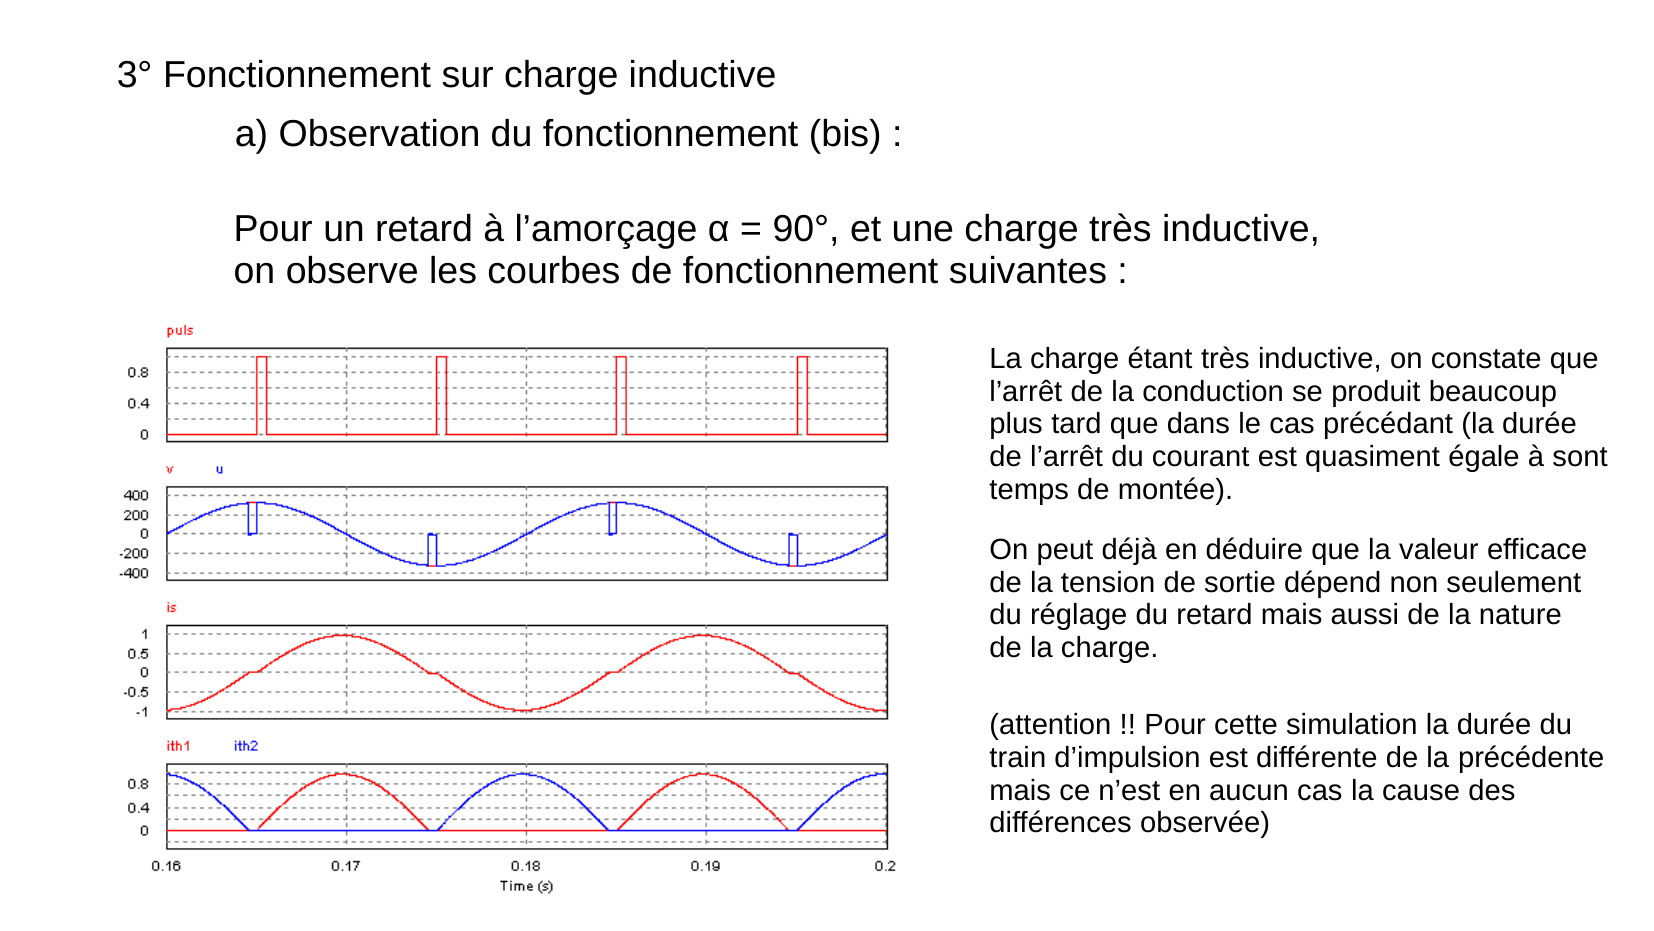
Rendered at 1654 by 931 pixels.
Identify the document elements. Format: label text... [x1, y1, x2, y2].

picture [40, 311, 929, 922]
text_box (attention !! Pour cette simulation la durée du train d’impulsion est différente de la précédente mais ce n’est en aucun cas la cause des différences observée) [974, 700, 1625, 847]
text_box On peut déjà en déduire que la valeur efficace de la tension de sortie dépend non seulement du réglage du retard mais aussi de la nature de la charge. [974, 525, 1615, 672]
text_box 3° Fonctionnement sur charge inductive [102, 45, 792, 103]
text_box La charge étant très inductive, on constate que l’arrêt de la conduction se produit beaucoup plus tard que dans le cas précédant (la durée de l’arrêt du courant est quasiment égale à sont temps de montée). [974, 334, 1625, 514]
text_box Pour un retard à l’amorçage α = 90°, et une charge très inductive, on observe les courbes de fonctionnement suivantes : [218, 199, 1419, 299]
text_box a) Observation du fonctionnement (bis) : [220, 104, 918, 162]
